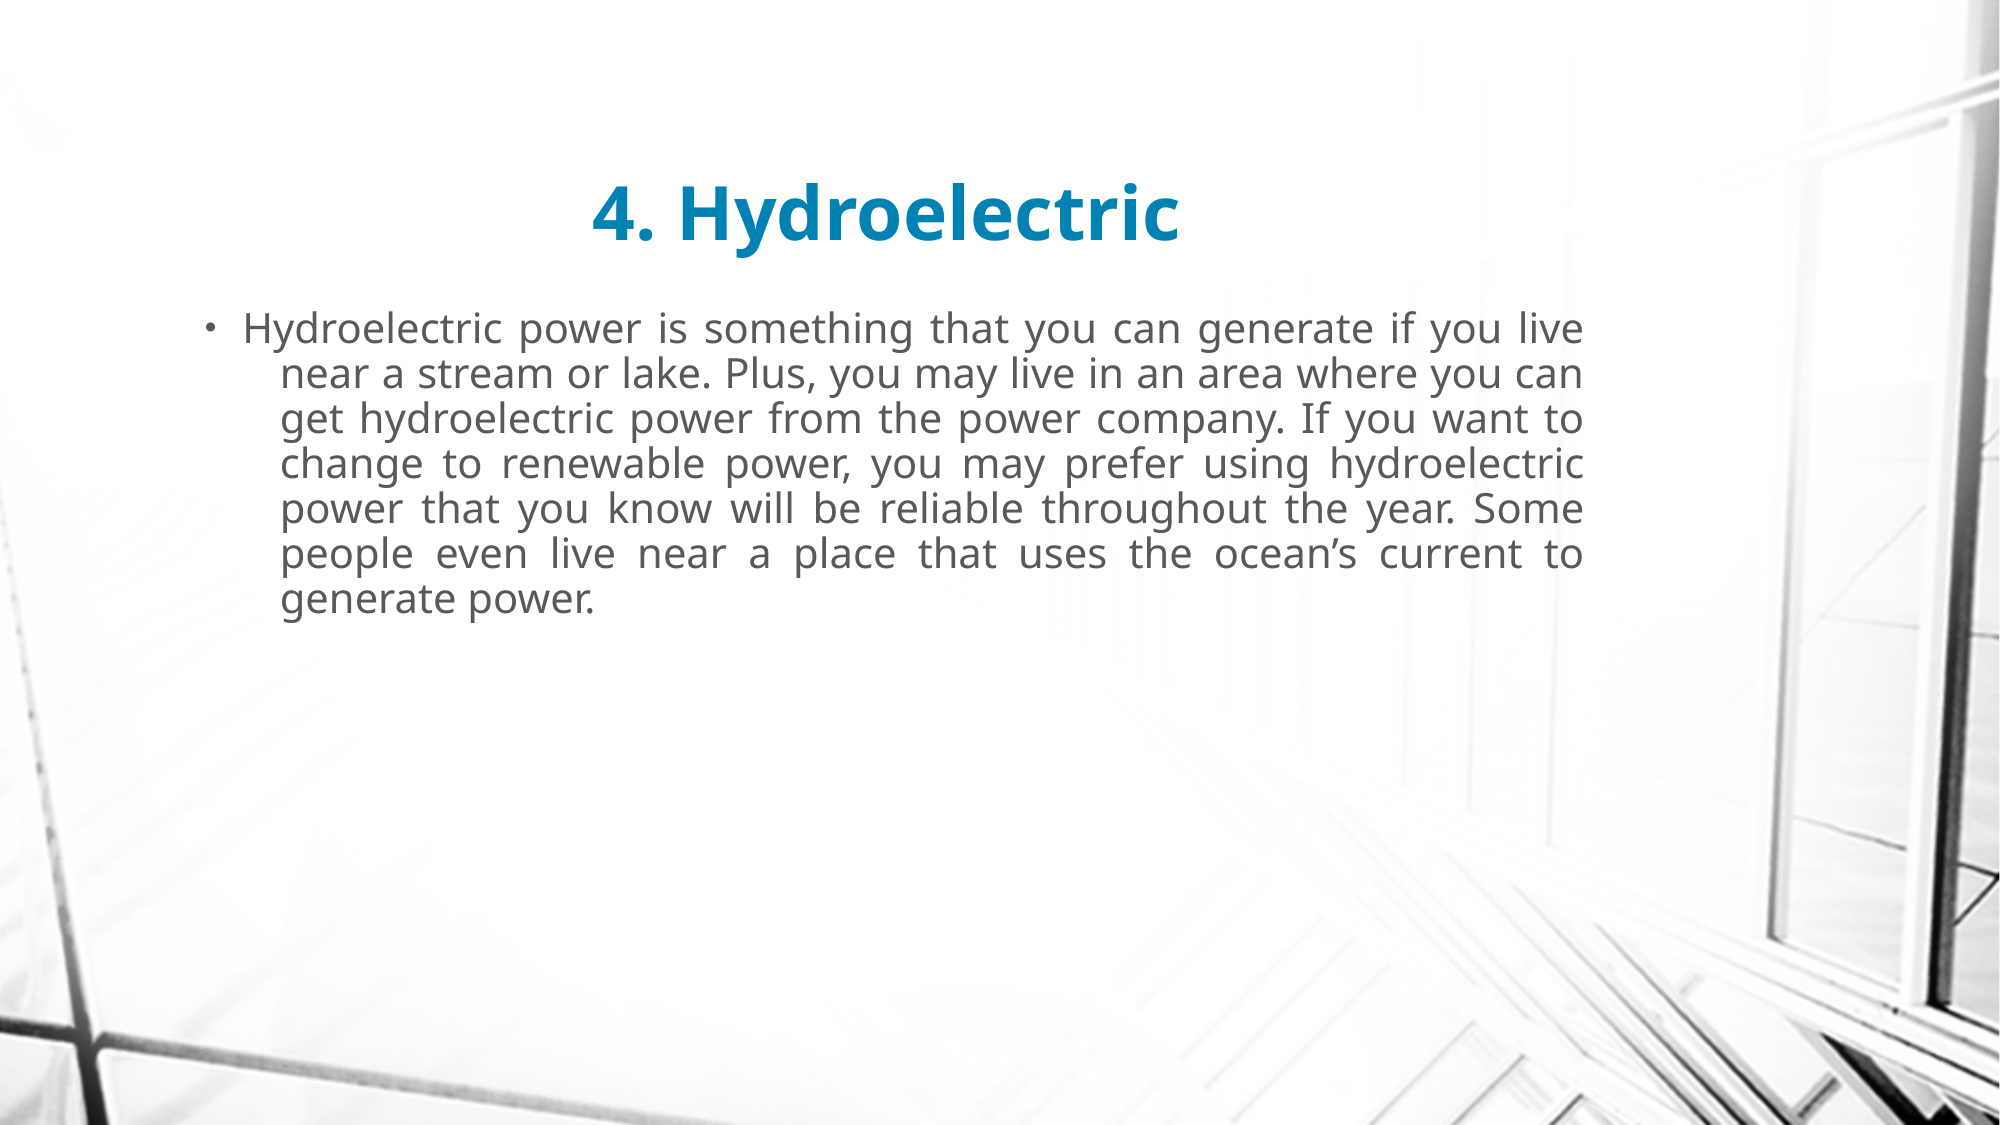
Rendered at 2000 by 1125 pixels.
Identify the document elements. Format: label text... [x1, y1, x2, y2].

list Hydroelectric power is something that you can generate if you live near a stream or lake. Plus, you may live in an area where you can get hydroelectric power from the power company. If you want to change to renewable power, you may prefer using hydroelectric power that you know will be reliable throughout the year. Some people even live near a place that uses the ocean’s current to generate power. [174, 299, 1600, 988]
title 4. Hydroelectric [174, 87, 1600, 263]
